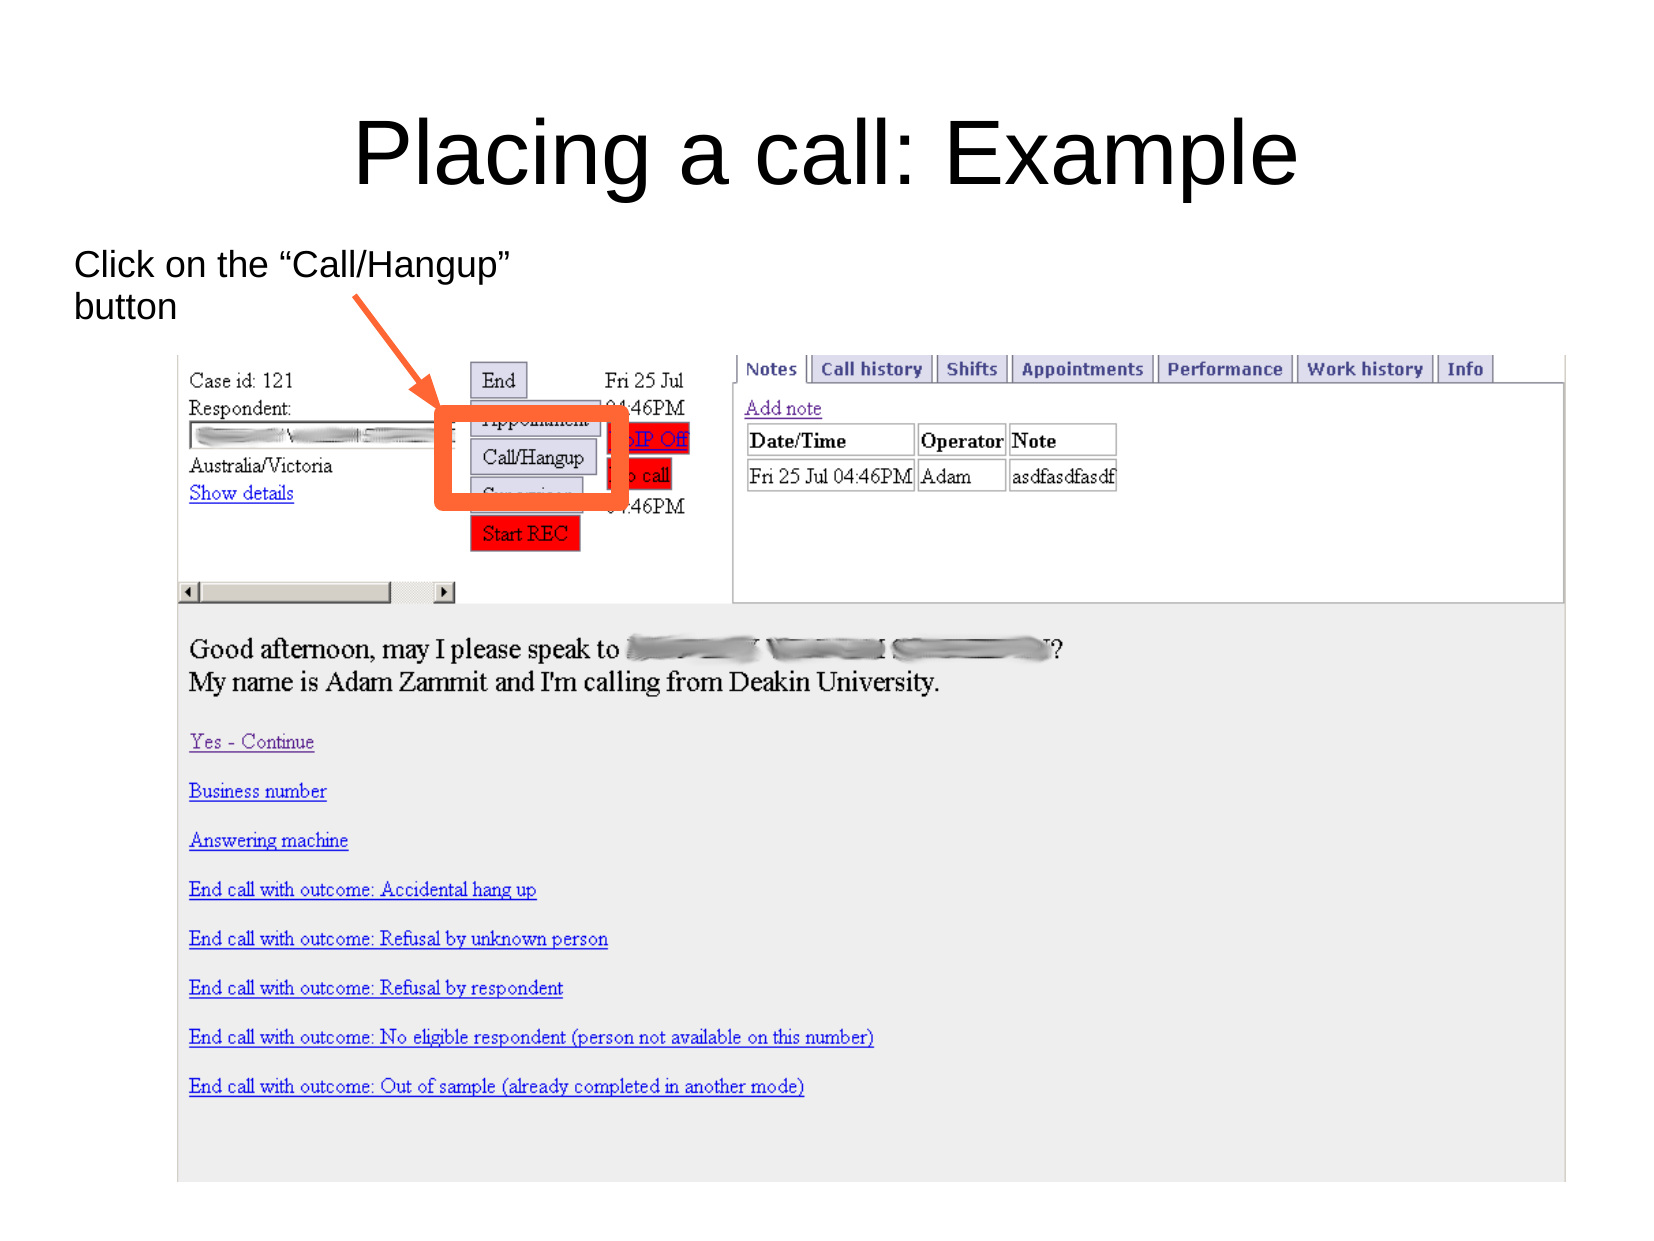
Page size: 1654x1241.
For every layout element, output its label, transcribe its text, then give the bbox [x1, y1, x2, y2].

title Placing a call: Example [82, 56, 1571, 250]
picture [452, 422, 611, 493]
picture [177, 355, 1566, 1182]
text_box Click on the “Call/Hangup” button [59, 236, 562, 378]
